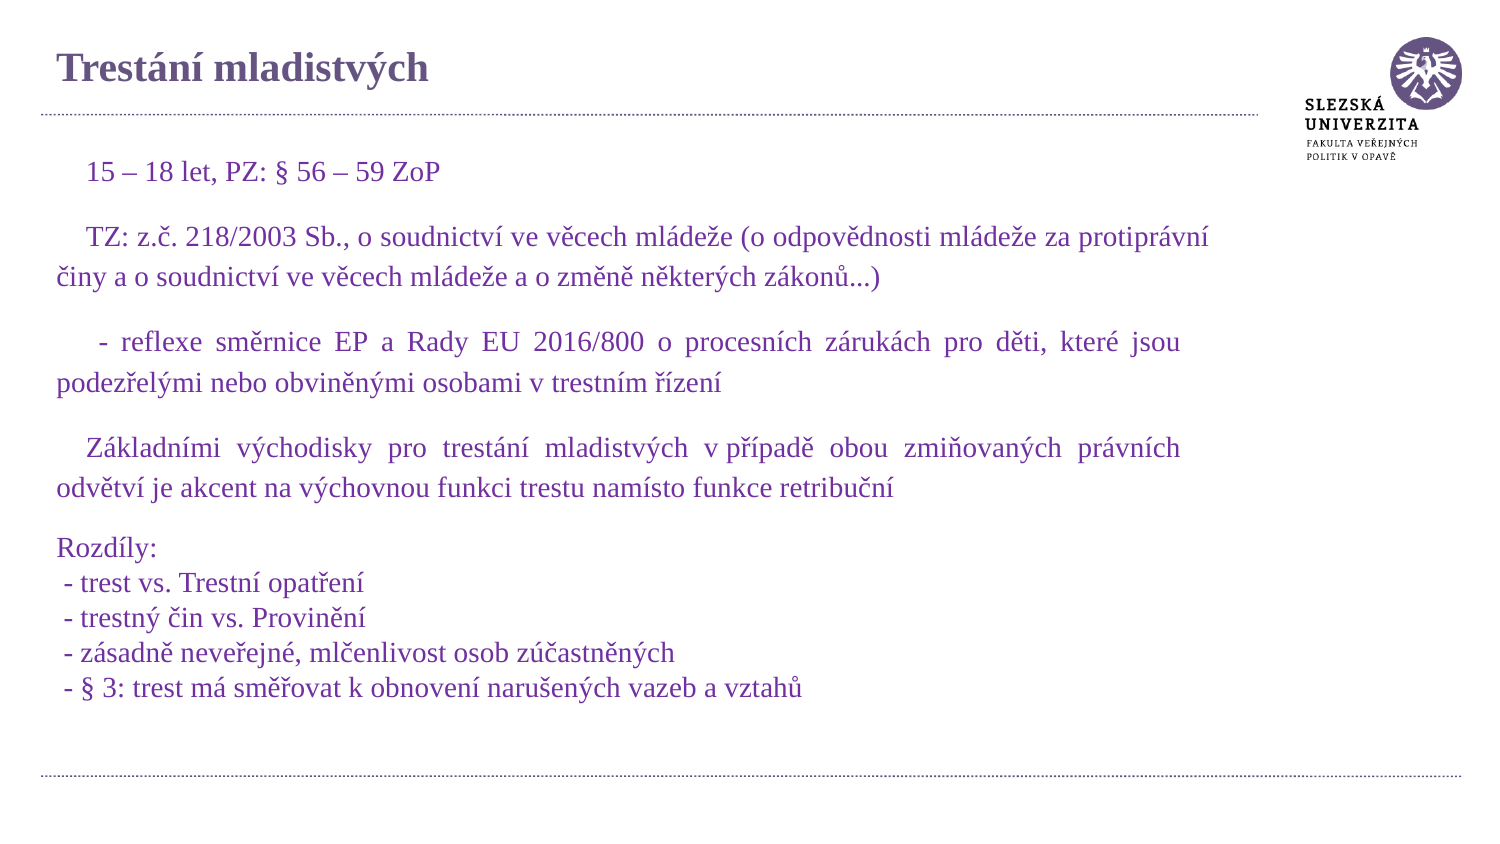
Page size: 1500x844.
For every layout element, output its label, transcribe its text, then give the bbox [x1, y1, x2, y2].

text_box 15 – 18 let, PZ: § 56 – 59 ZoP TZ: z.č. 218/2003 Sb., o soudnictví ve věcech mládeže (o odpovědnosti mládeže za protiprávní činy a o soudnictví ve věcech mládeže a o změně některých zákonů...) - reflexe směrnice EP a Rady EU 2016/800 o procesních zárukách pro děti, které jsou podezřelými nebo obviněnými osobami v trestním řízení Základními východisky pro trestání mladistvých v případě obou zmiňovaných právních odvětví je akcent na výchovnou funkci trestu namísto funkce retribuční Rozdíly: - trest vs. Trestní opatření - trestný čin vs. Provinění - zásadně neveřejné, mlčenlivost osob zúčastněných - § 3: trest má směřovat k obnovení narušených vazeb a vztahů [41, 139, 1226, 793]
title Trestání mladistvých [41, 32, 1325, 116]
